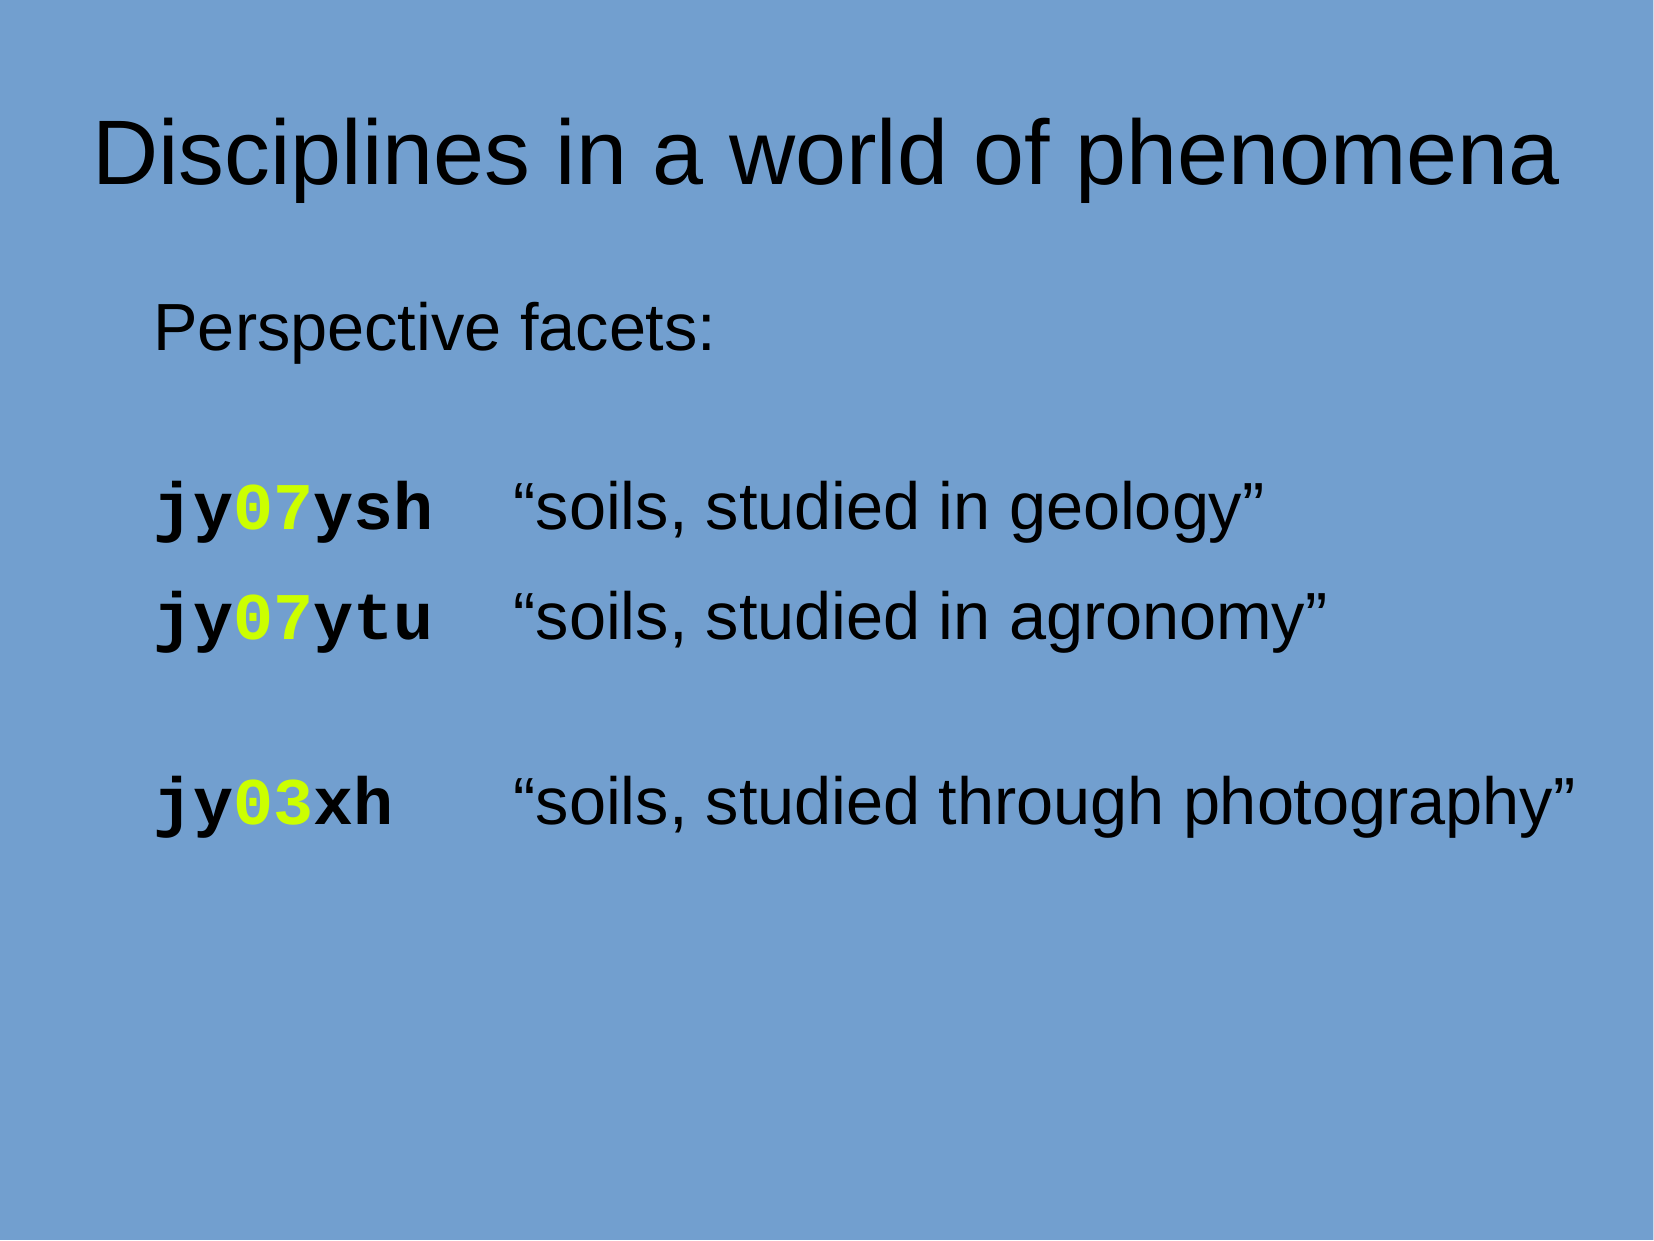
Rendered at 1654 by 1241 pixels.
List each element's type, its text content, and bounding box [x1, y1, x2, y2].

title Disciplines in a world of phenomena [82, 49, 1571, 257]
list Perspective facets: jy07ysh “soils, studied in geology” jy07ytu “soils, studied in agronomy” jy03xh “soils, studied through photography” [82, 290, 1630, 1134]
